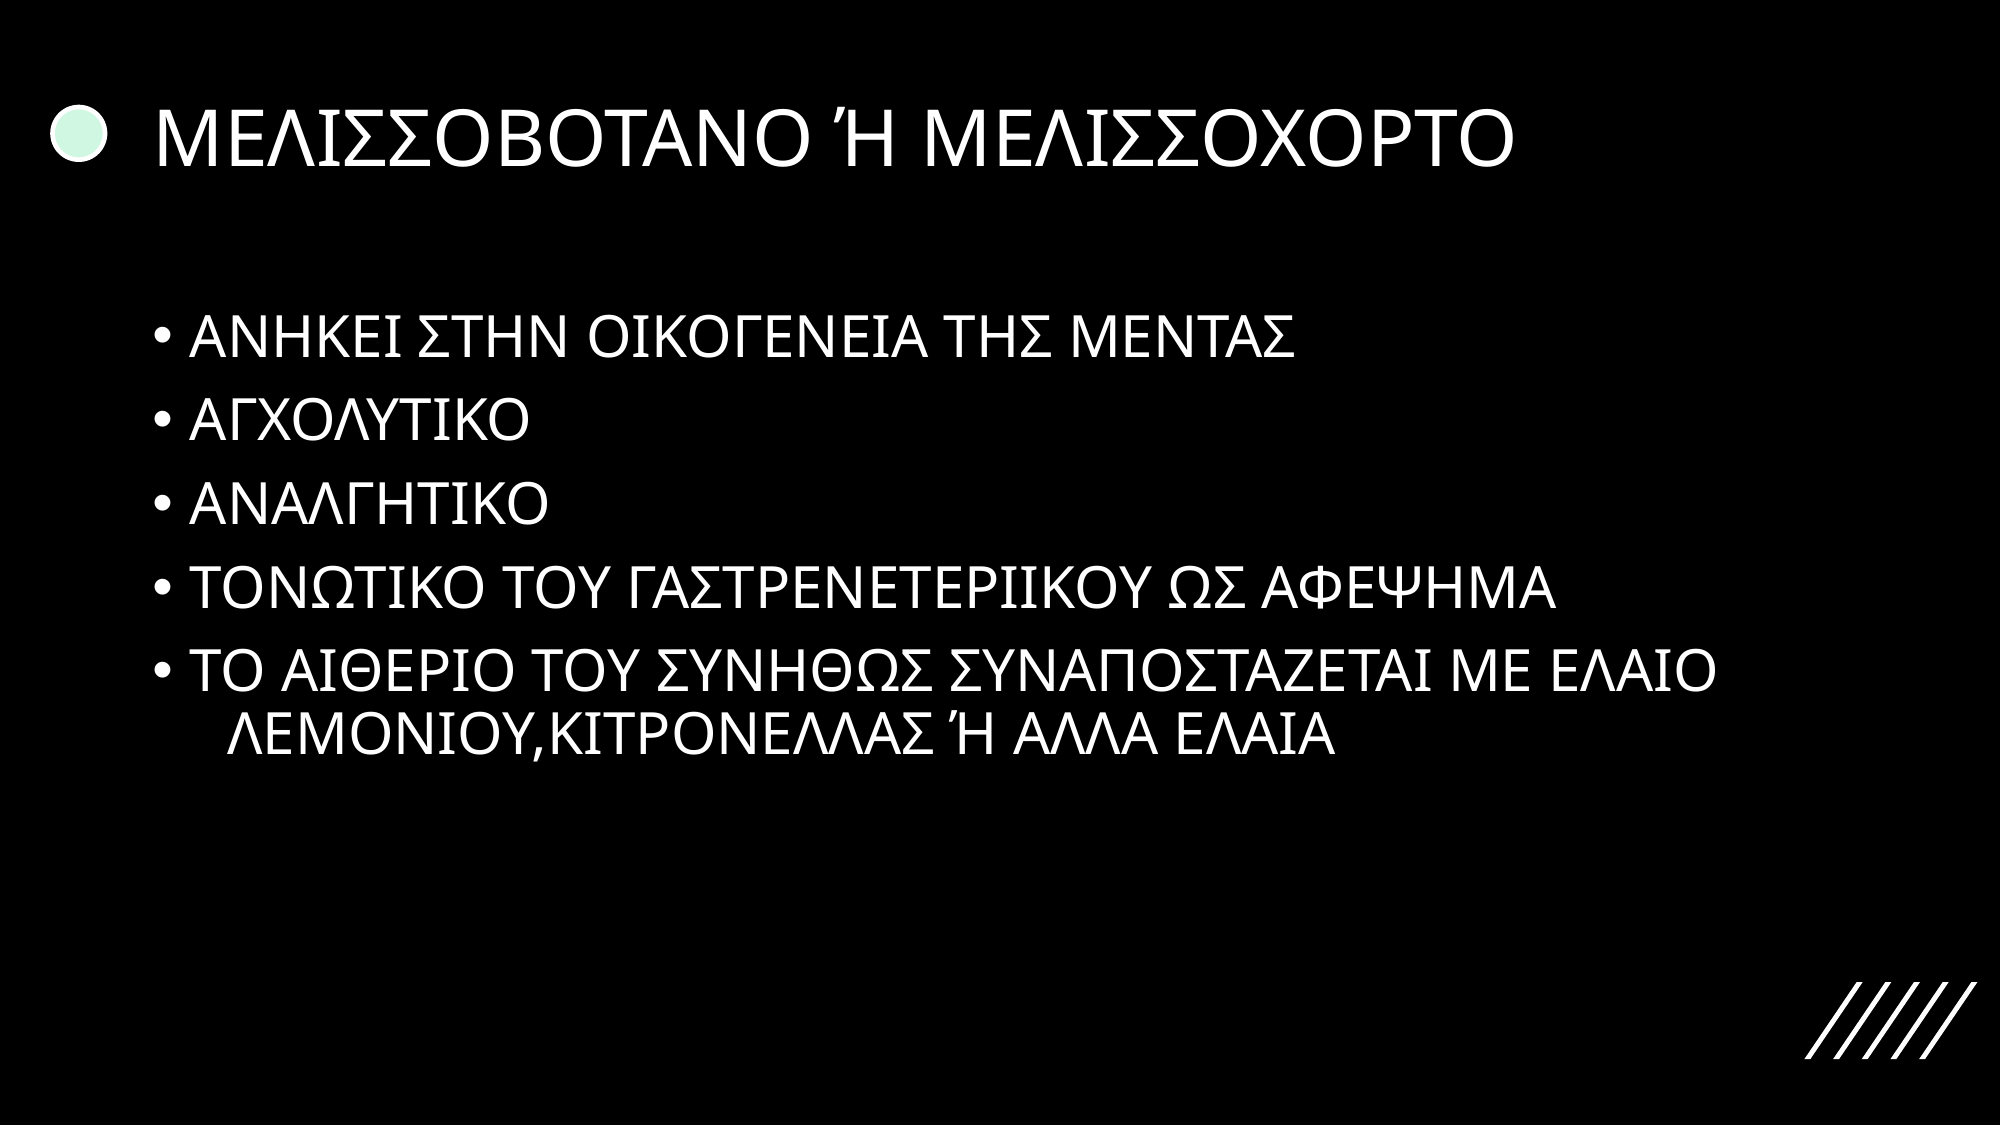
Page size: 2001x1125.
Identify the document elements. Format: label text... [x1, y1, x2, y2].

list ΑΝΗΚΕΙ ΣΤΗΝ ΟΙΚΟΓΕΝΕΙΑ ΤΗΣ ΜΕΝΤΑΣ ΑΓΧΟΛΥΤΙΚΟ ΑΝΑΛΓΗΤΙΚΟ ΤΟΝΩΤΙΚΟ ΤΟΥ ΓΑΣΤΡΕΝΕΤΕΡΙΙΚΟΥ ΩΣ ΑΦΕΨΗΜΑ ΤΟ ΑΙΘΕΡΙΟ ΤΟΥ ΣΥΝΗΘΩΣ ΣΥΝΑΠΟΣΤΑΖΕΤΑΙ ΜΕ ΕΛΑΙΟ ΛΕΜΟΝΙΟΥ,ΚΙΤΡΟΝΕΛΛΑΣ Ή ΑΛΛΑ ΕΛΑΙΑ [137, 299, 1750, 868]
title ΜΕΛΙΣΣΟΒΟΤΑΝΟ Ή ΜΕΛΙΣΣΟΧΟΡΤΟ [137, 59, 1616, 222]
